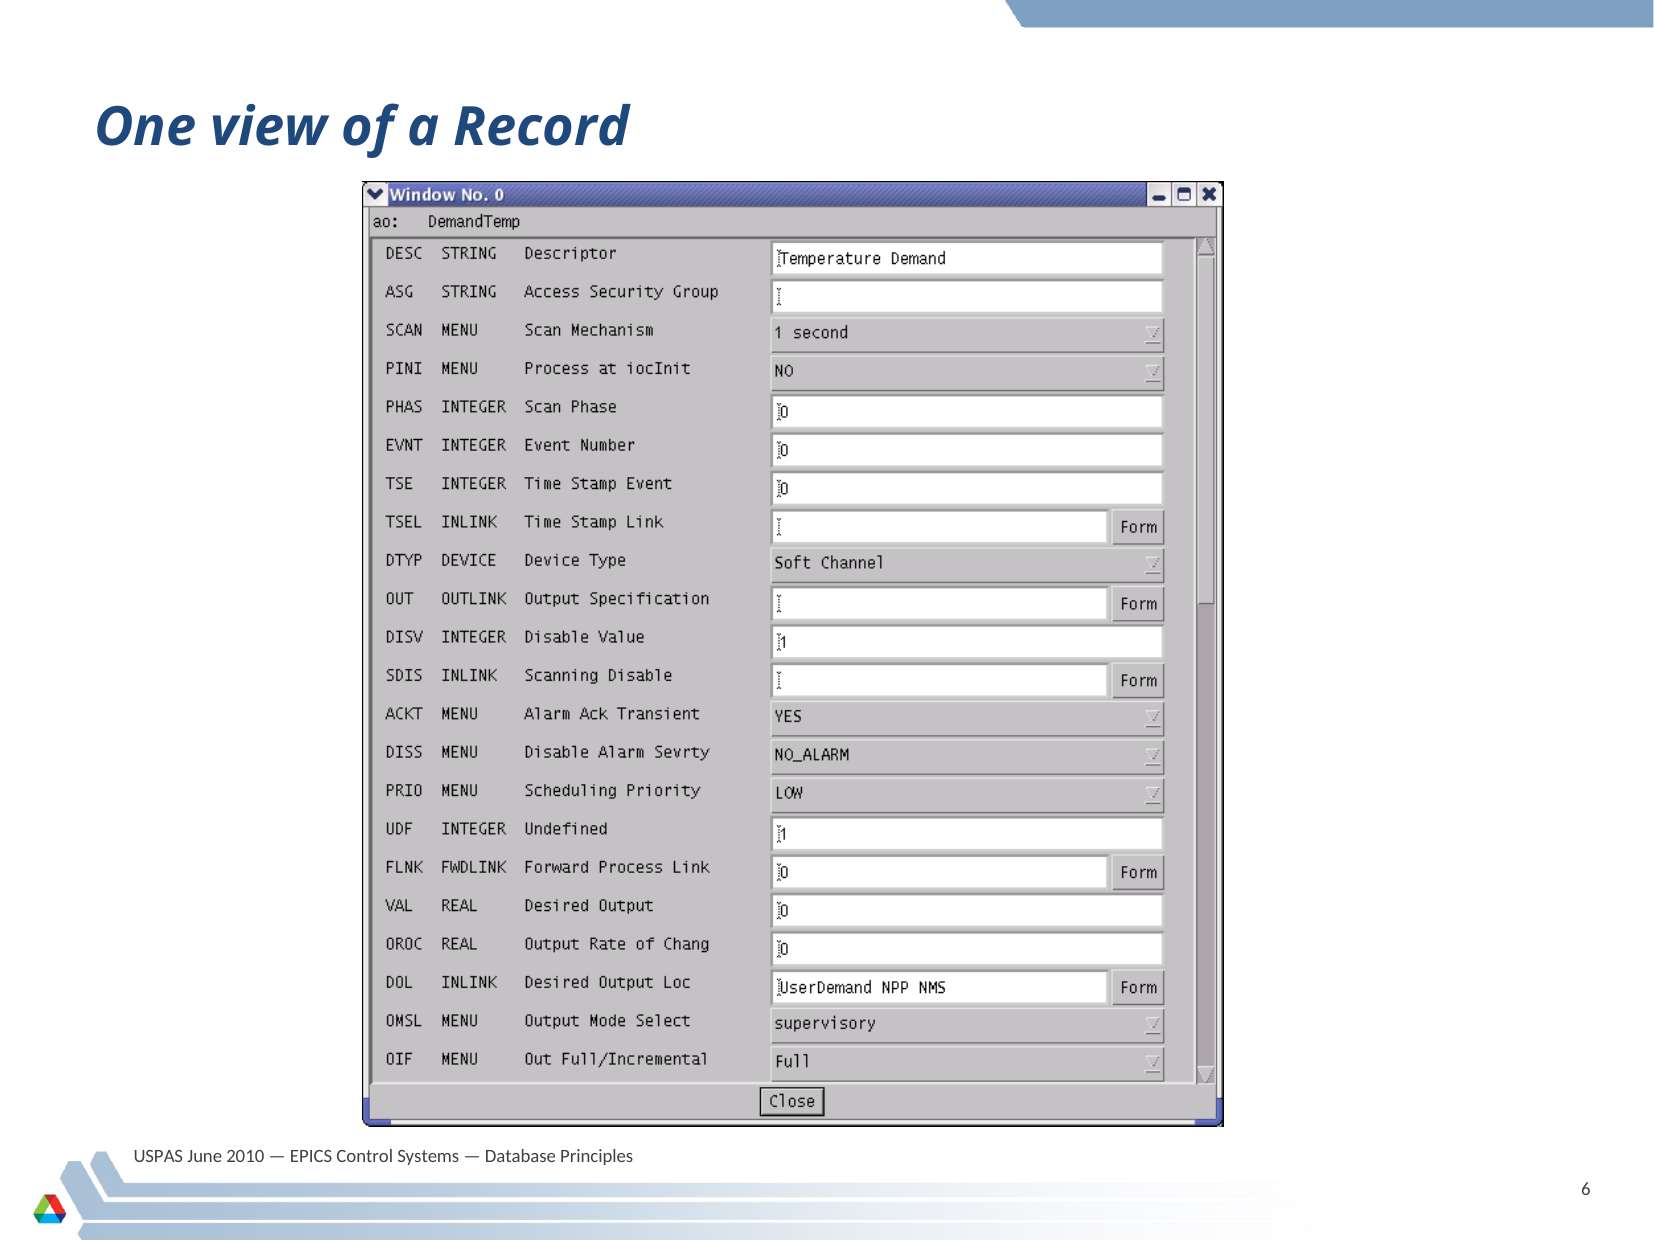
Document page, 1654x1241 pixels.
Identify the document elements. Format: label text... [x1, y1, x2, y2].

picture [362, 181, 1224, 1127]
title One view of a Record [79, 80, 1379, 180]
picture [0, 1143, 1654, 1240]
picture [0, 0, 1654, 29]
